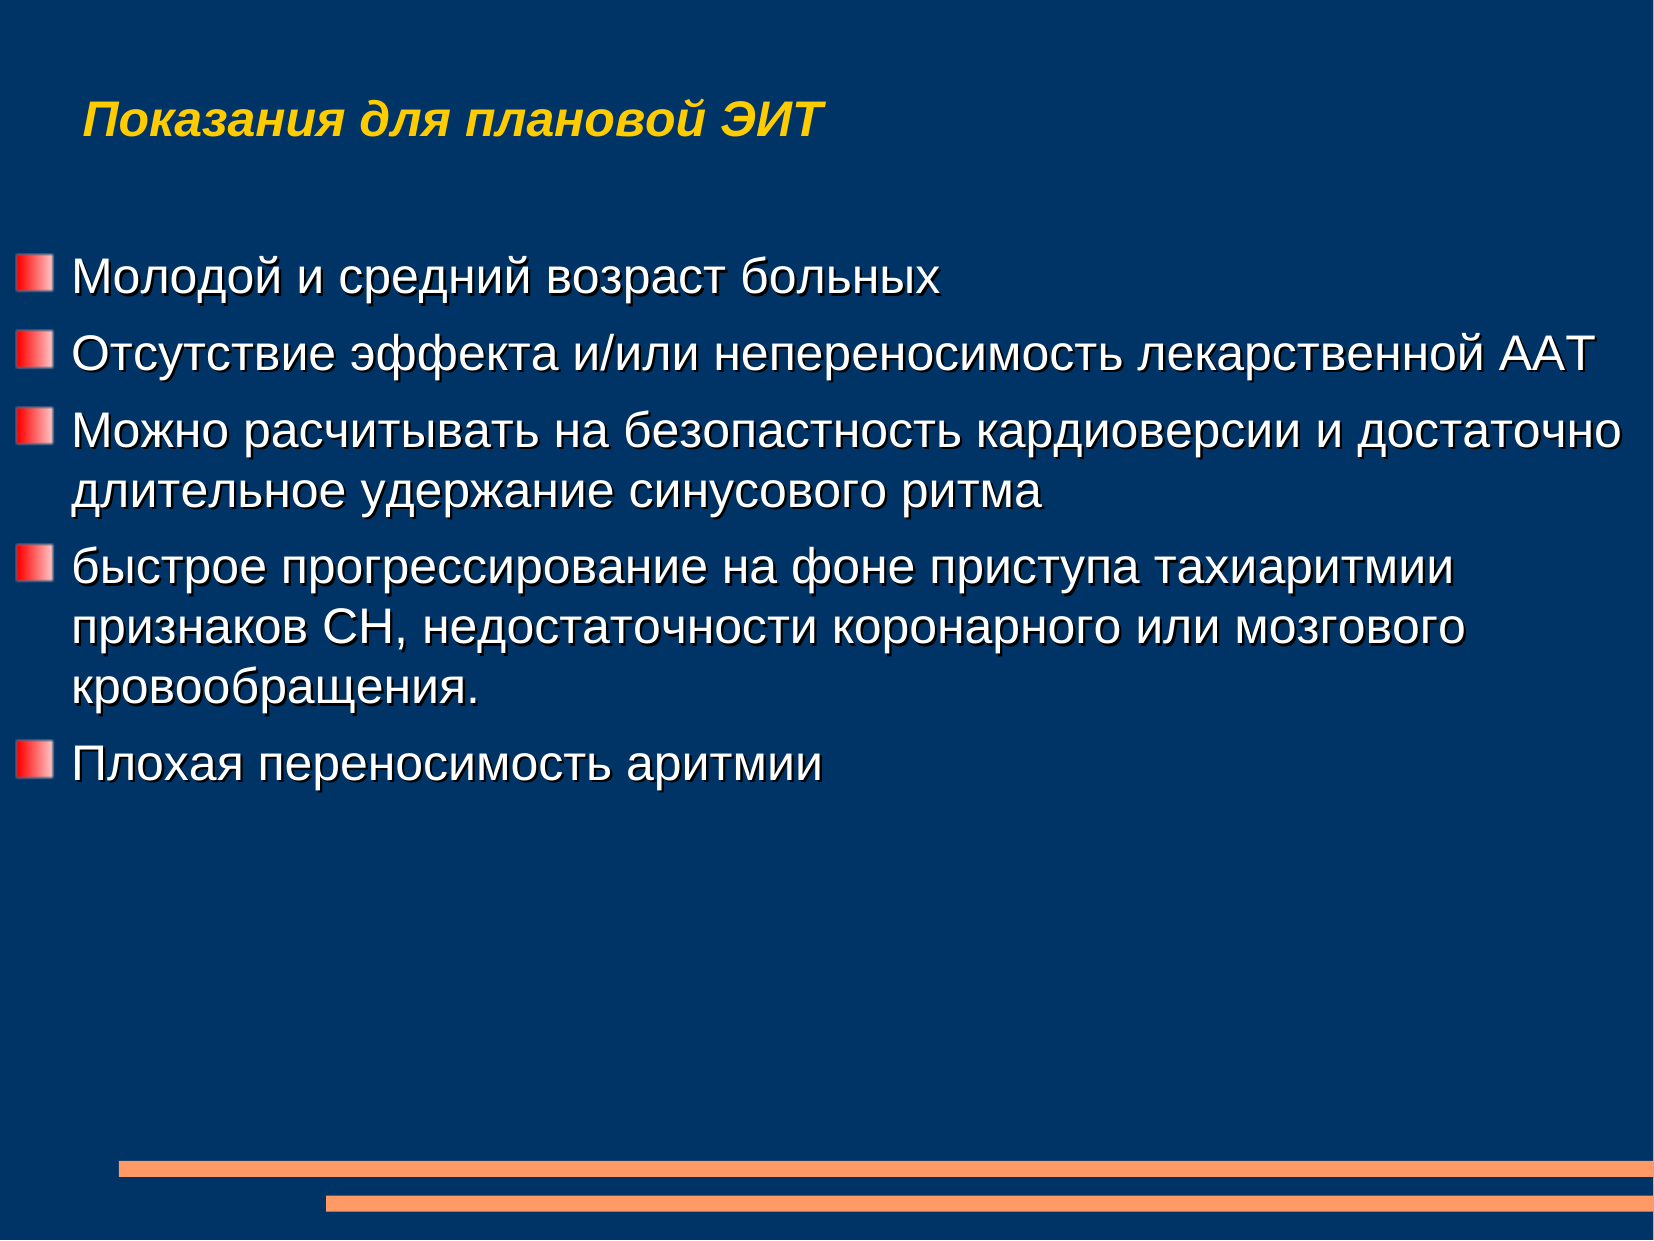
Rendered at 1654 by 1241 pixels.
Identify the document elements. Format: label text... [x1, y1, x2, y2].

text_box Молодой и средний возраст больных Отсутствие эффекта и/или непереносимость лекарственной ААТ Можно расчитывать на безопастность кардиоверсии и достаточно длительное удержание синусового ритма быстрое прогрессирование на фоне приступа тахиаритмии признаков СН, недостаточности коронарного или мозгового кровообращения. Плохая переносимость аритмии [0, 236, 1654, 958]
title Показания для плановой ЭИТ [82, 64, 1571, 175]
